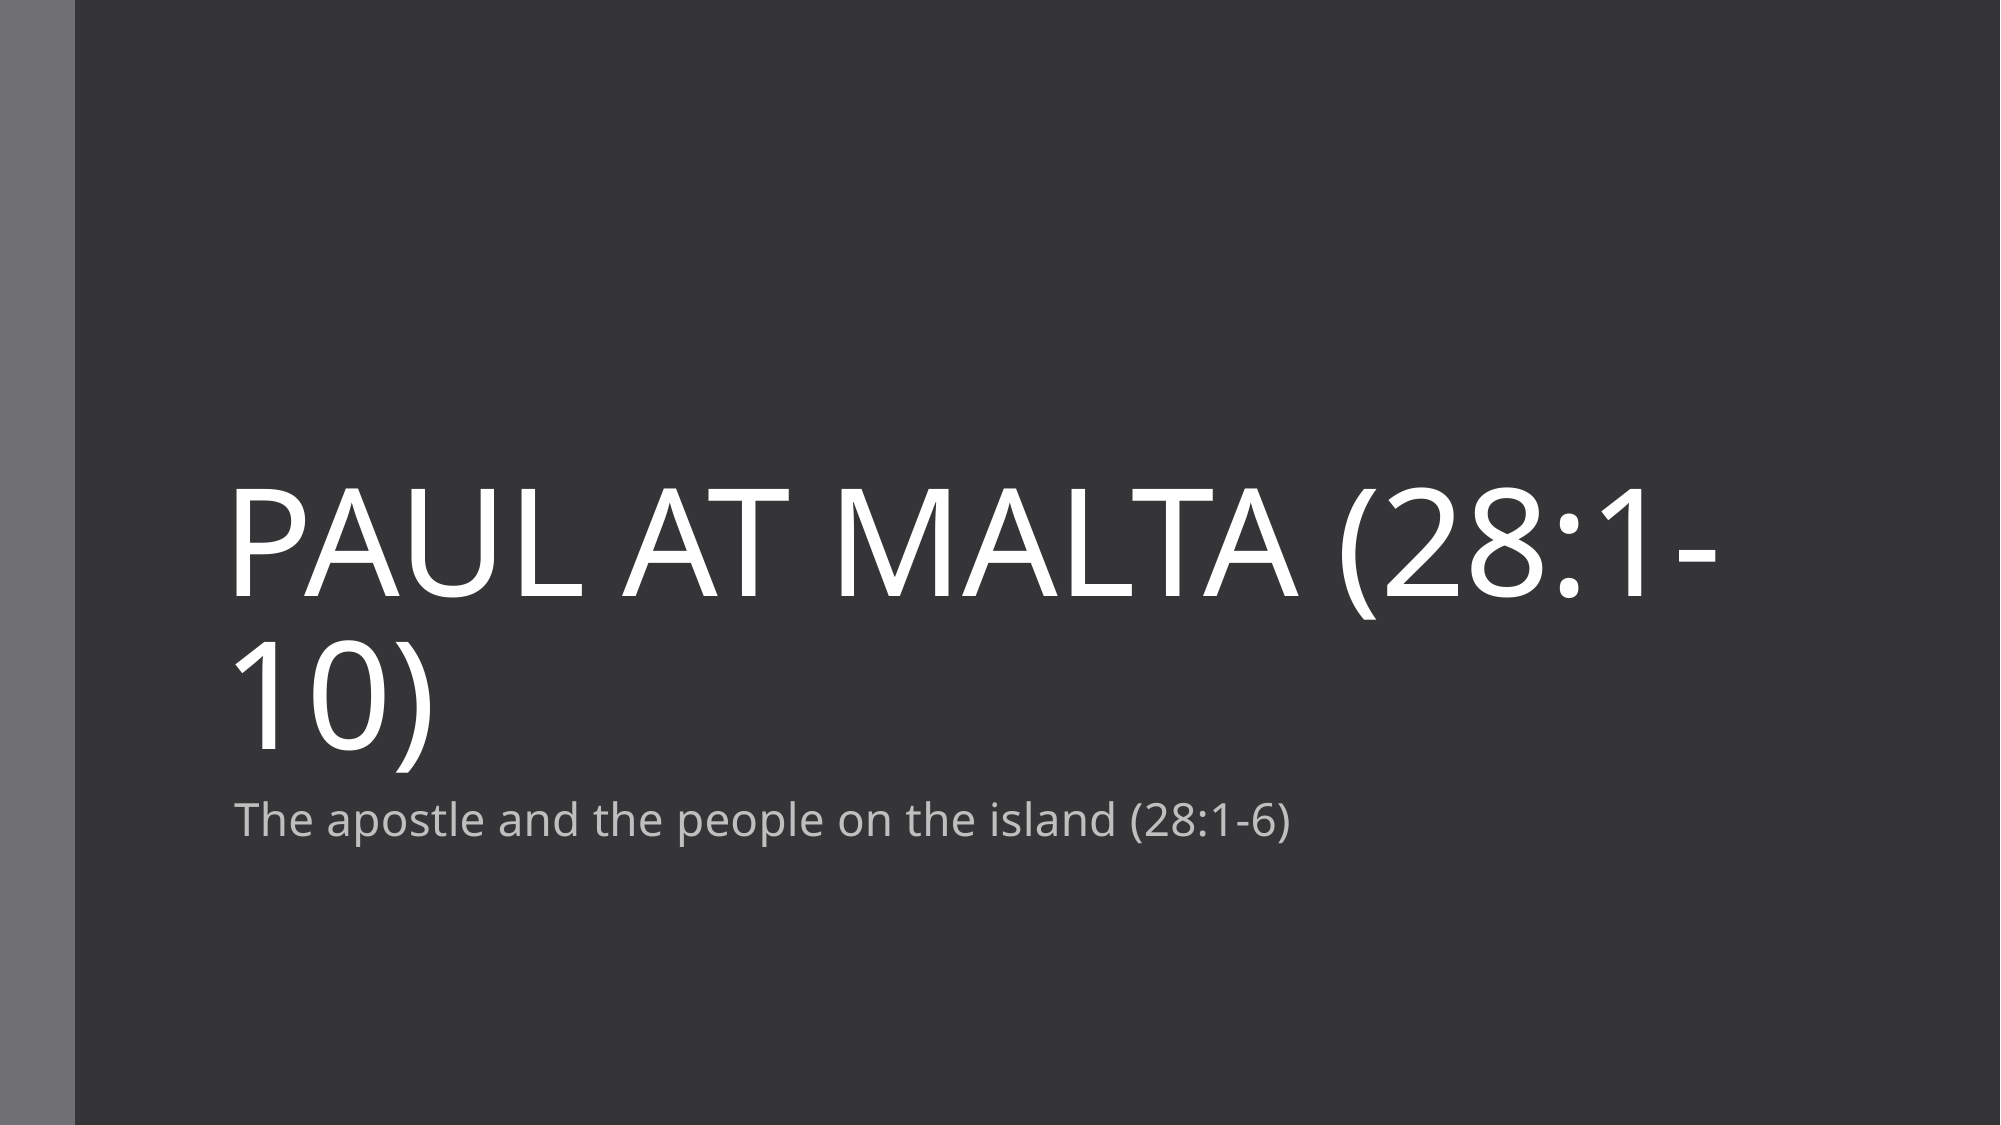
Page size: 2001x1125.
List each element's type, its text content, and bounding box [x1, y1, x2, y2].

subtitle The apostle and the people on the island (28:1-6) [206, 787, 1752, 1066]
title PAUL AT MALTA (28:1-10) [206, 124, 1752, 787]
